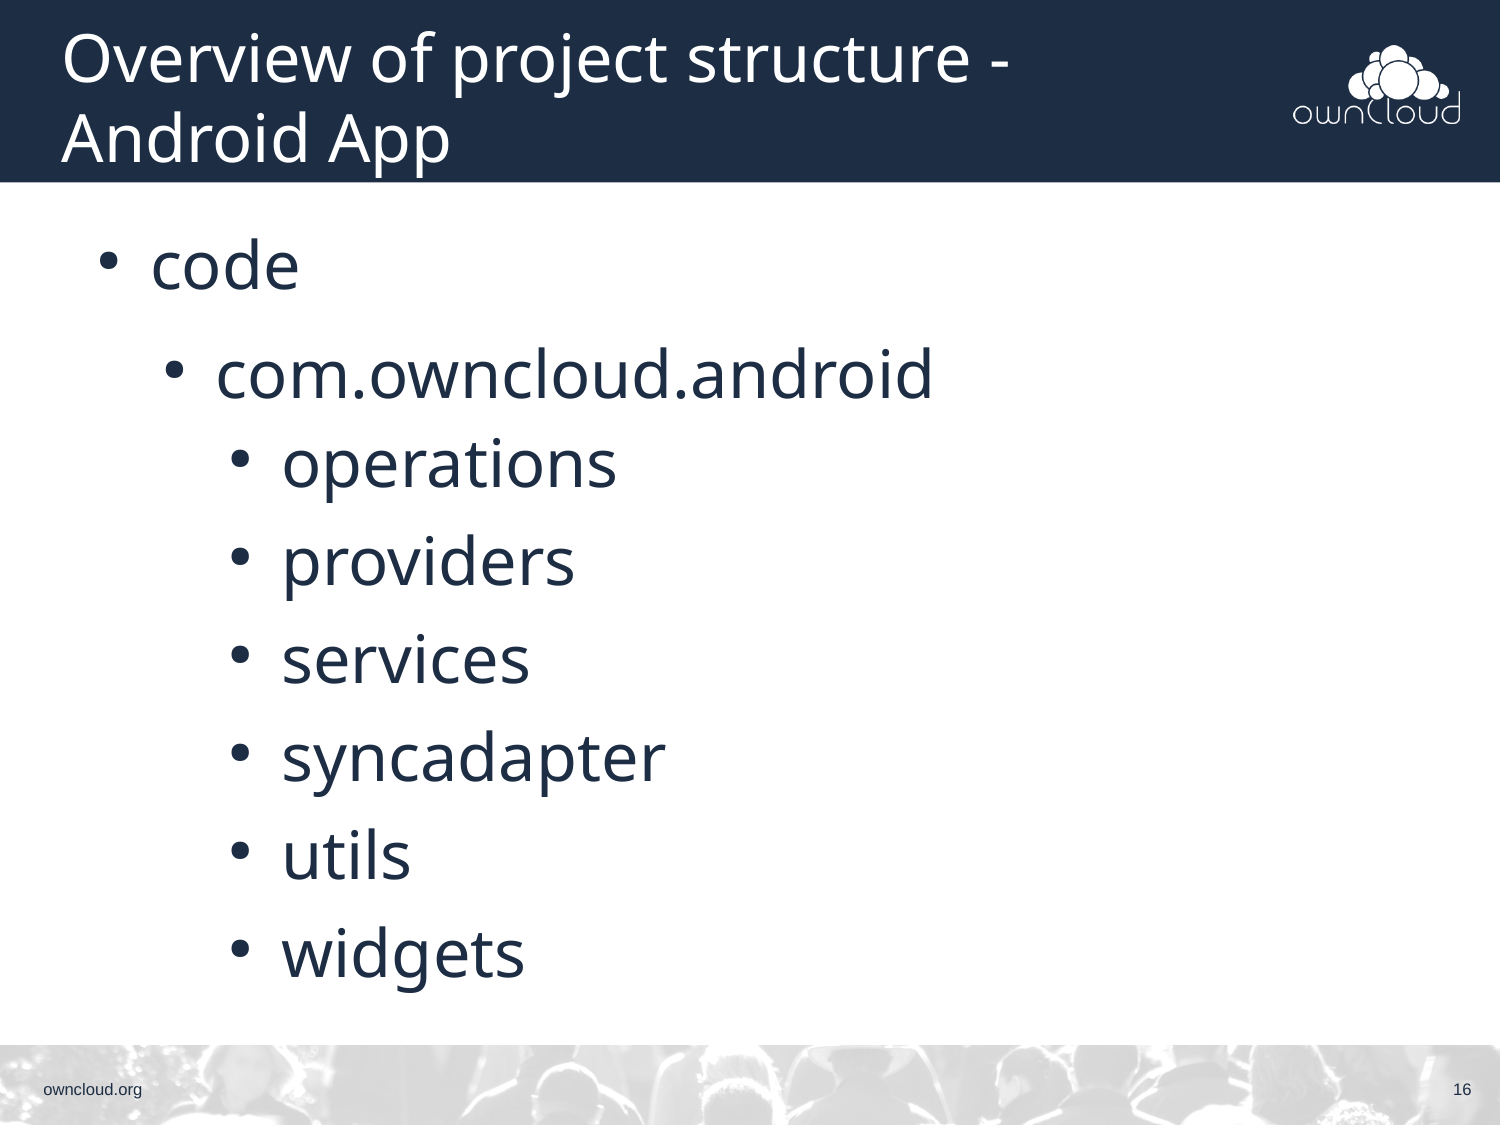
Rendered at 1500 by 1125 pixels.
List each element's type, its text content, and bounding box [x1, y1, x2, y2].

title Overview of project structure - Android App [46, 5, 1258, 187]
picture [1293, 45, 1460, 124]
picture [0, 1045, 1500, 1125]
list code com.owncloud.android operations providers services syncadapter utils widgets [46, 214, 1406, 1004]
